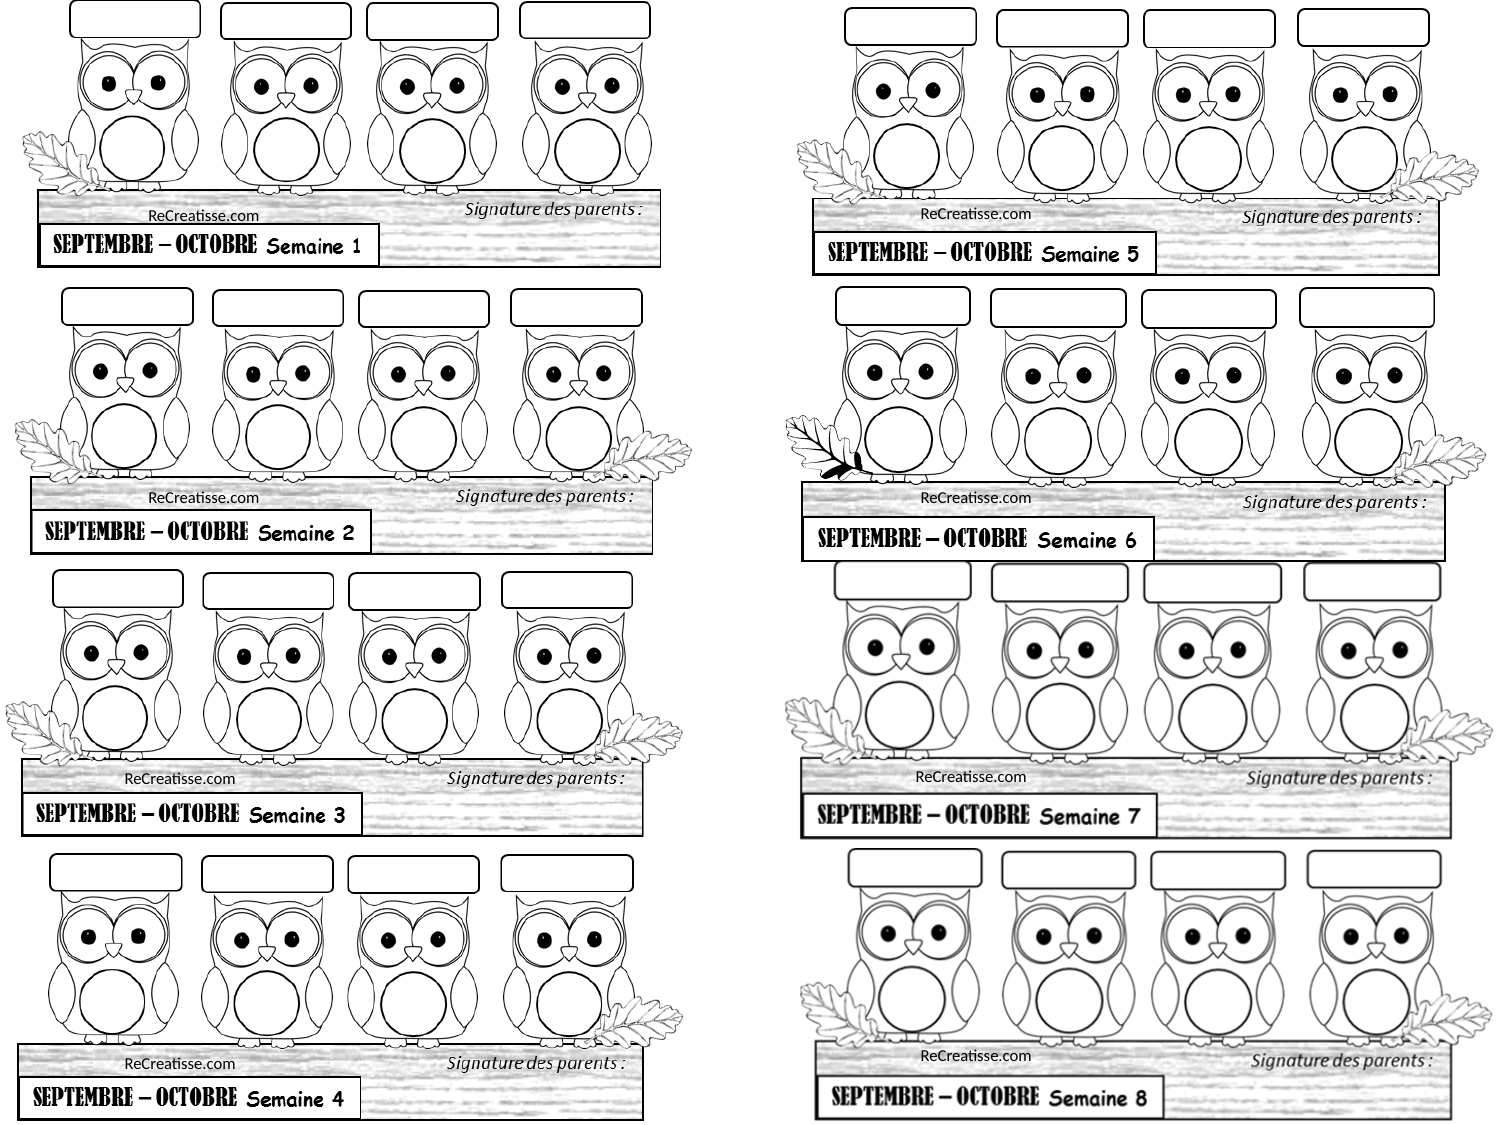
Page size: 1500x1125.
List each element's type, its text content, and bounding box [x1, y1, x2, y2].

text_box ReCreatisse.com [133, 480, 275, 515]
text_box ReCreatisse.com [110, 760, 251, 795]
text_box ReCreatisse.com [110, 1045, 251, 1080]
picture [17, 0, 661, 272]
text_box ReCreatisse.com [906, 195, 1047, 230]
picture [9, 287, 700, 558]
text_box ReCreatisse.com [133, 197, 275, 232]
picture [17, 853, 691, 1125]
text_box ReCreatisse.com [906, 1037, 1047, 1072]
picture [791, 7, 1488, 280]
text_box ReCreatisse.com [901, 759, 1042, 794]
text_box ReCreatisse.com [906, 480, 1047, 515]
picture [0, 569, 691, 841]
picture [795, 848, 1500, 1125]
picture [780, 286, 1500, 844]
